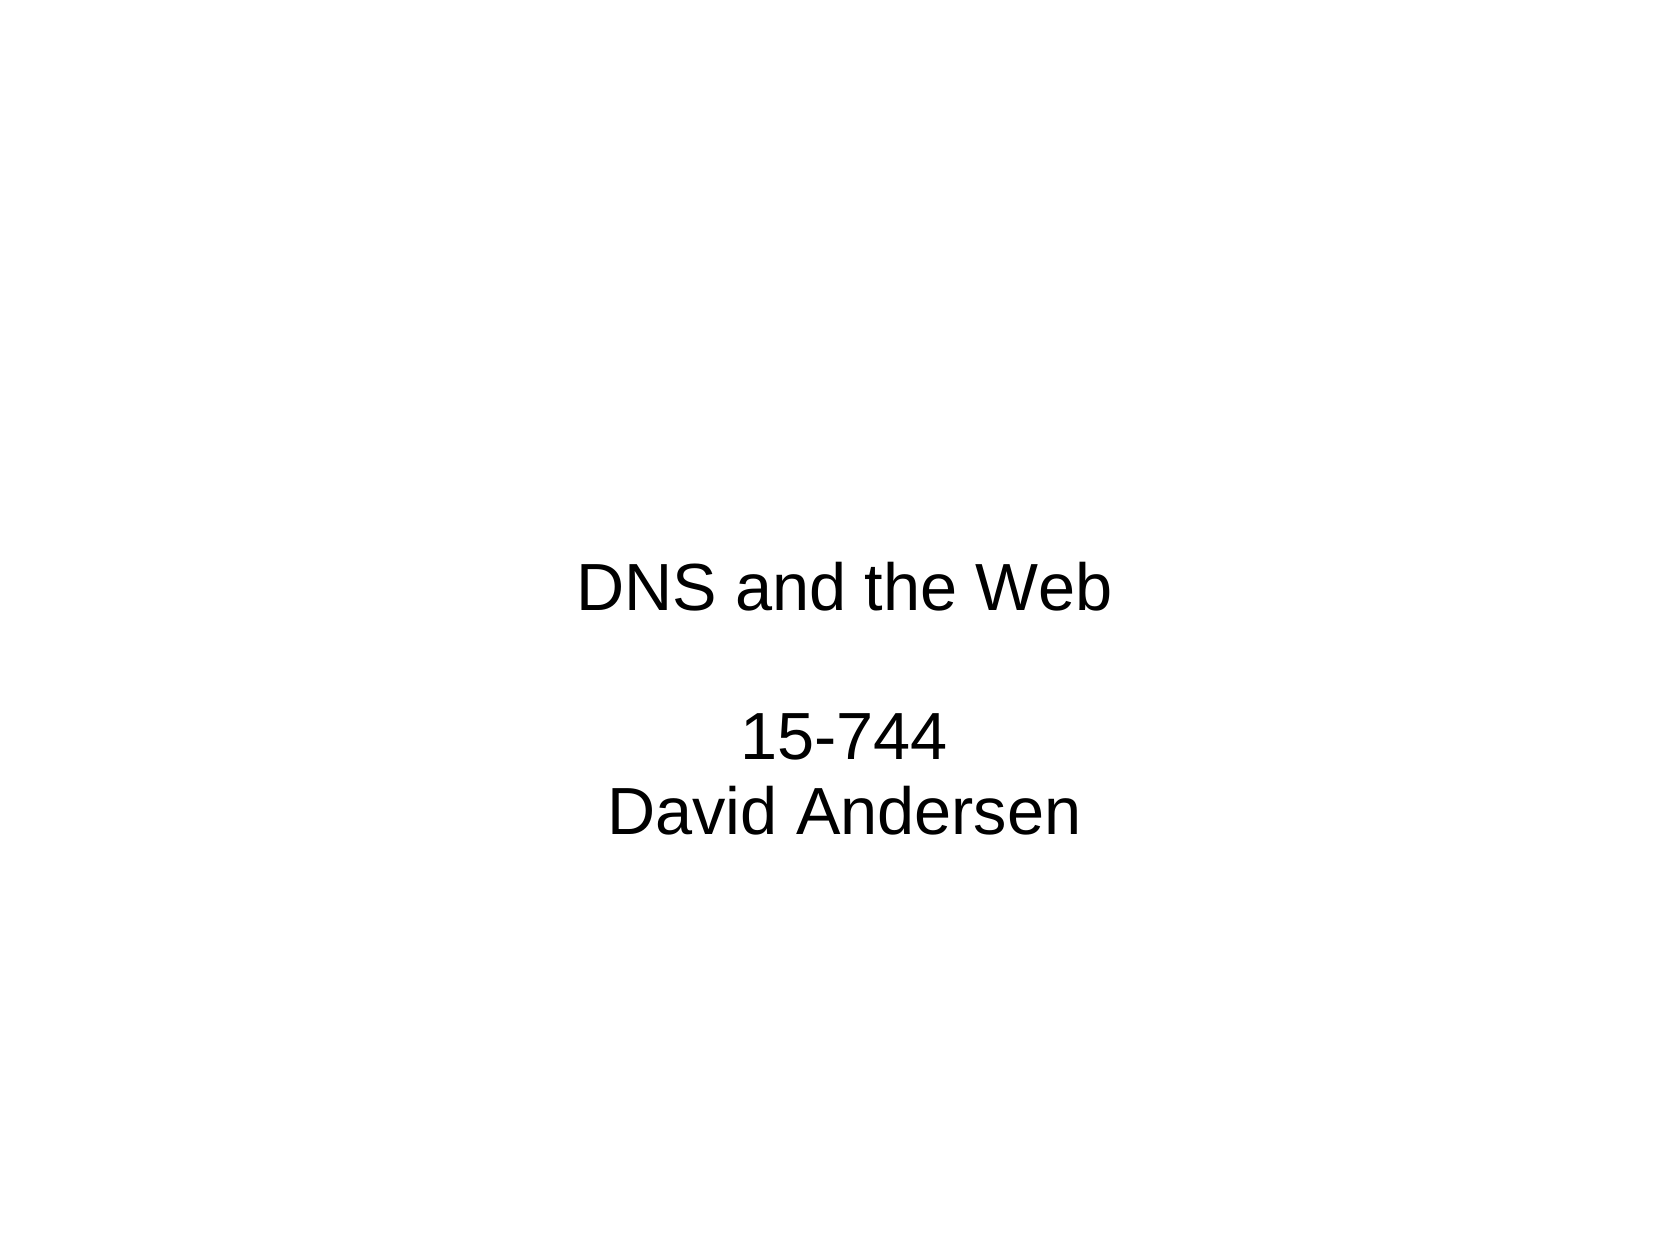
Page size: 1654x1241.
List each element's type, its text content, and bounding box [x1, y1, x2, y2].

subtitle DNS and the Web 15-744 David Andersen [82, 297, 1571, 1102]
